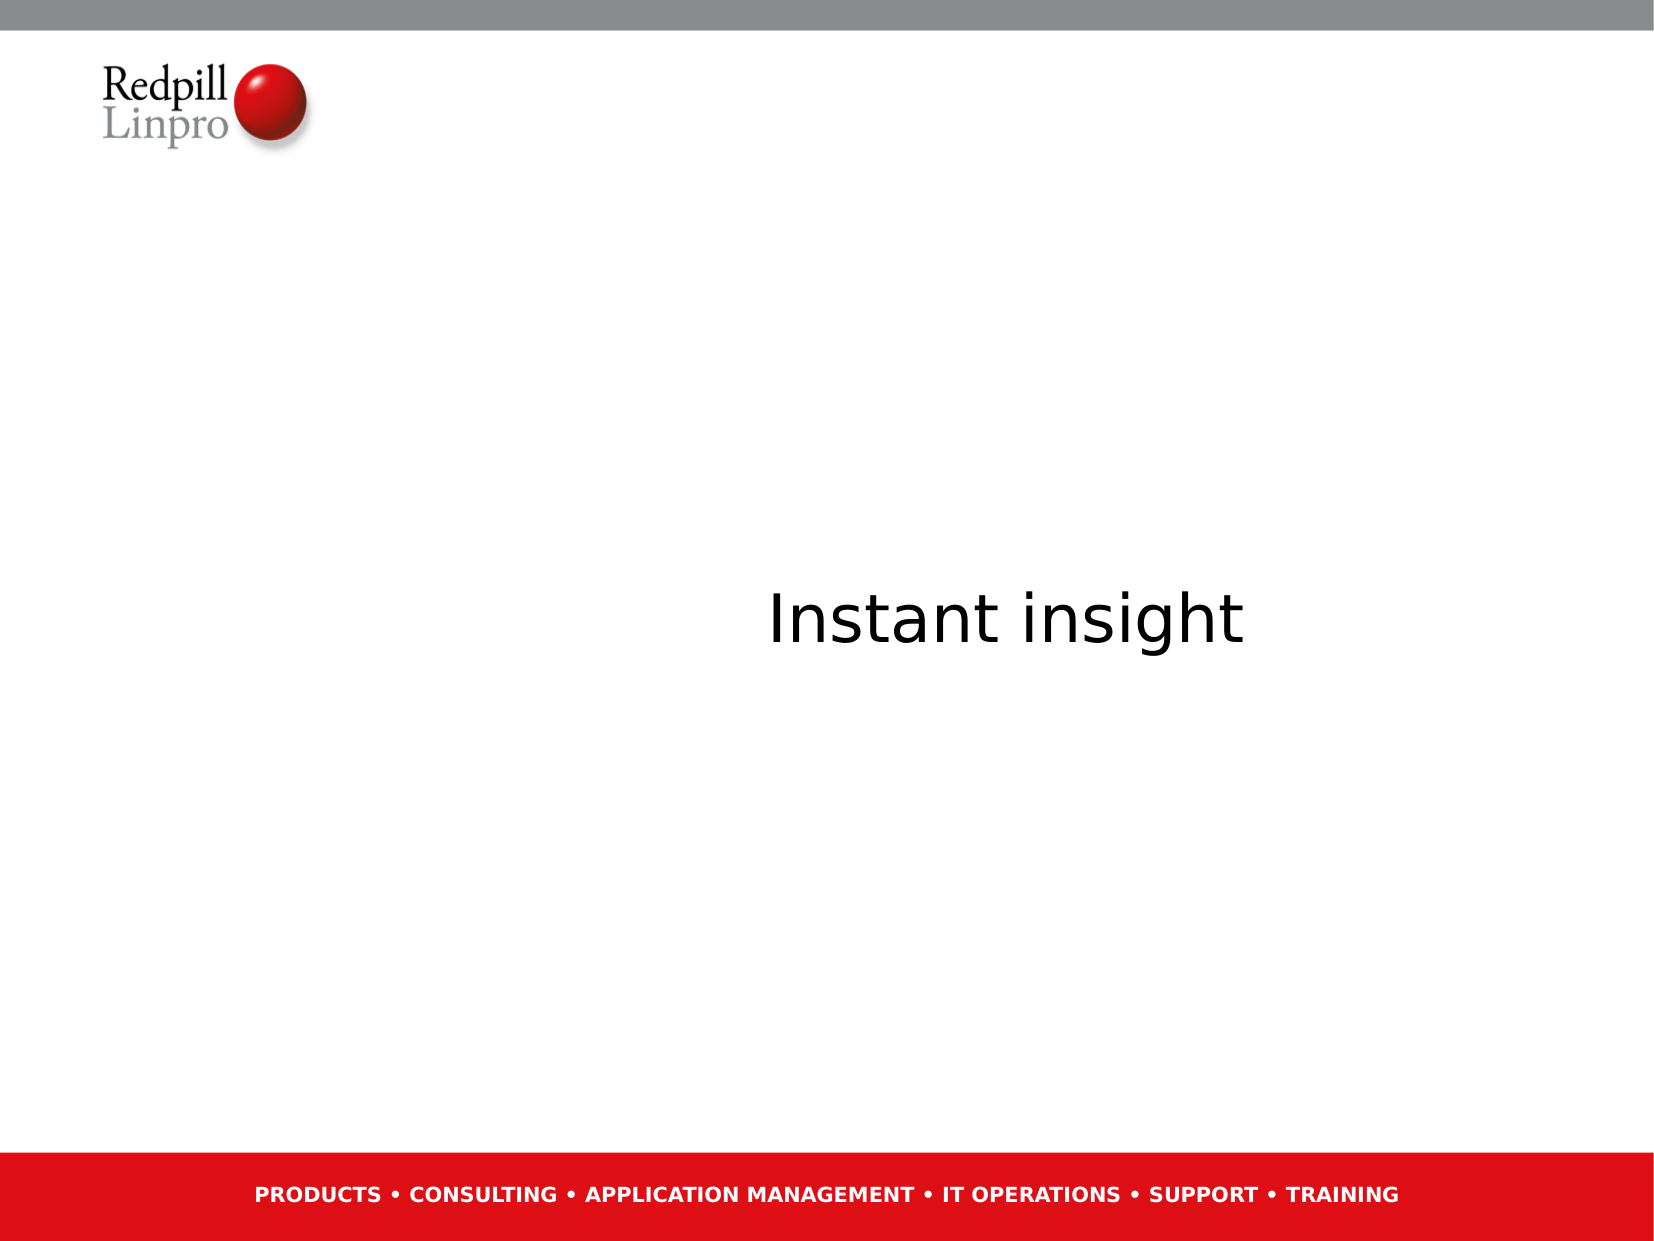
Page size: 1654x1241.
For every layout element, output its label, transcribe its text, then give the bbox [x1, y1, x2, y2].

subtitle Instant insight [442, 49, 1571, 1190]
picture [0, 0, 1654, 1241]
